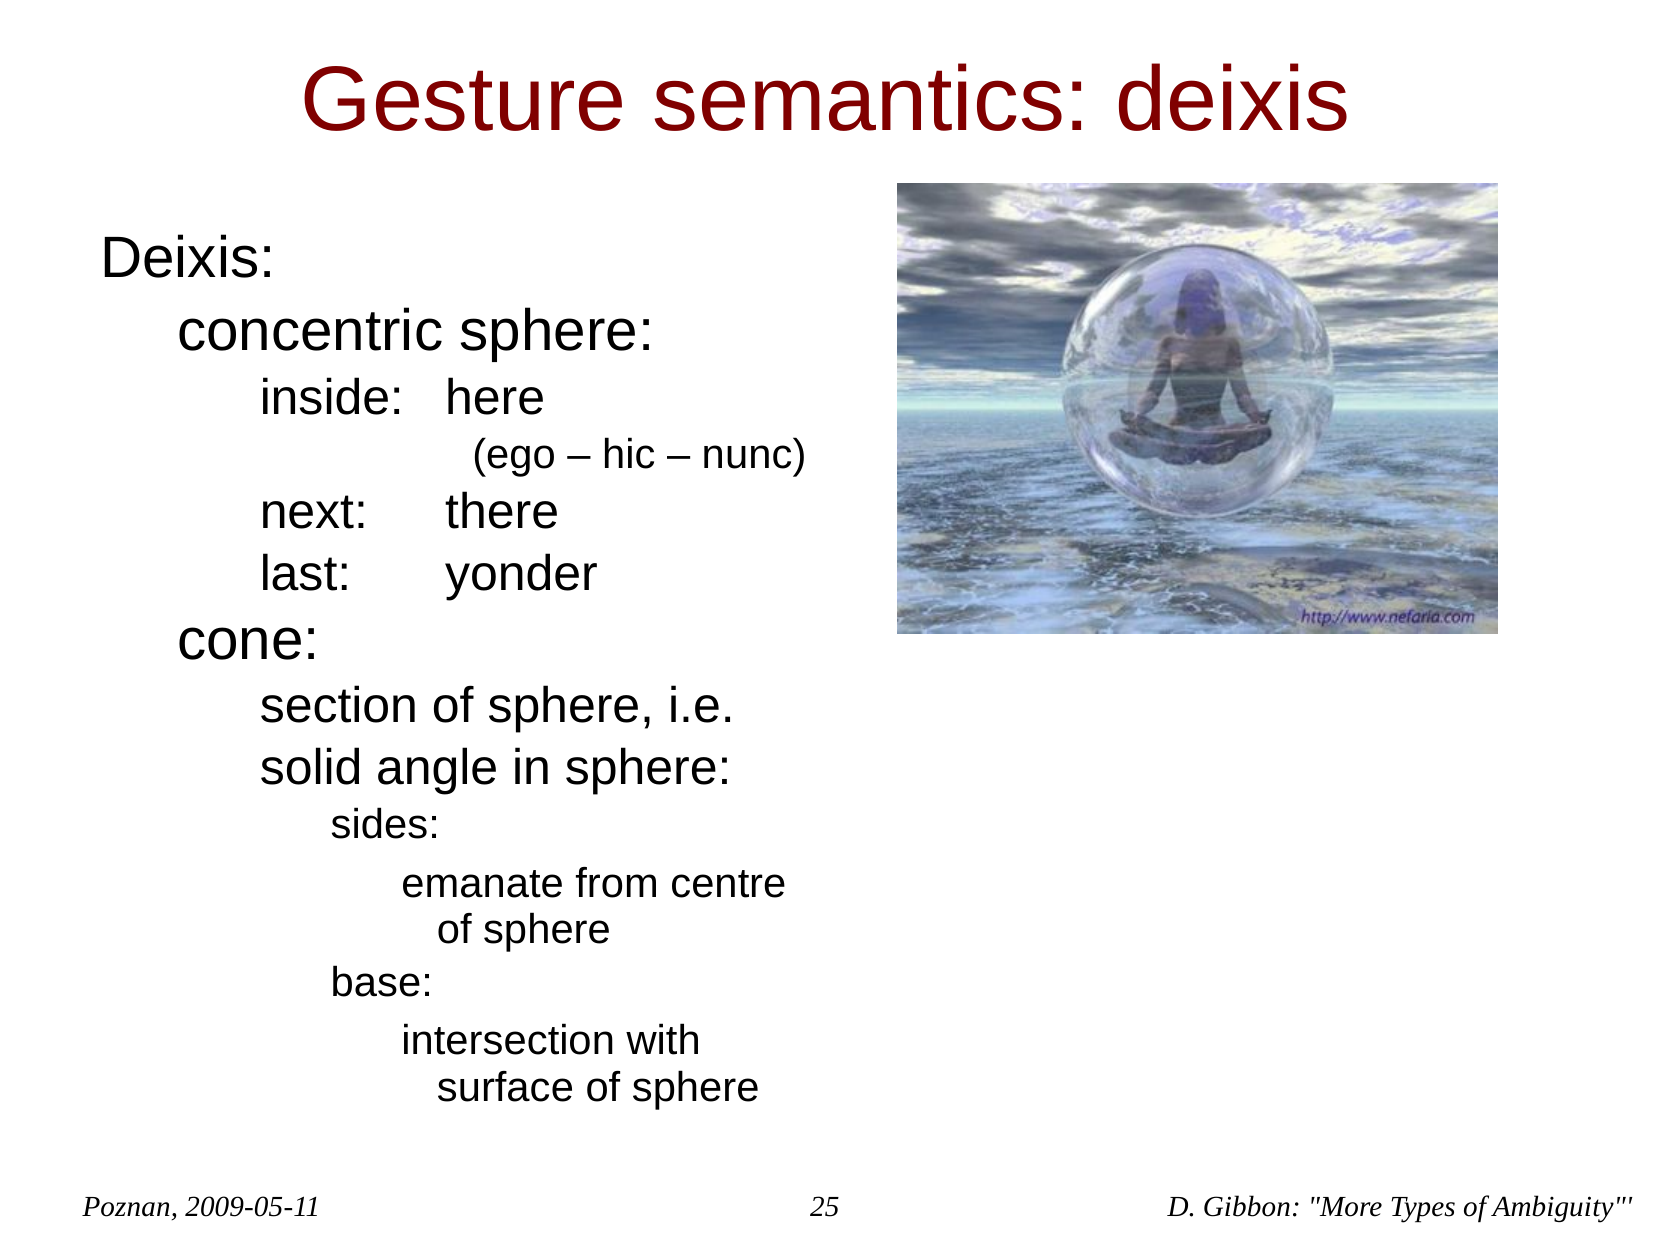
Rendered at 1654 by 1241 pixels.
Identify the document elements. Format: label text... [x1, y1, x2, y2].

title Gesture semantics: deixis [0, 23, 1653, 174]
picture [897, 183, 1498, 634]
list Deixis: concentric sphere: inside: here (ego – hic – nunc) next: there last: yonder cone: section of sphere, i.e. solid angle in sphere: sides: emanate from centre of sphere base: intersection with surface of sphere [82, 225, 829, 1241]
